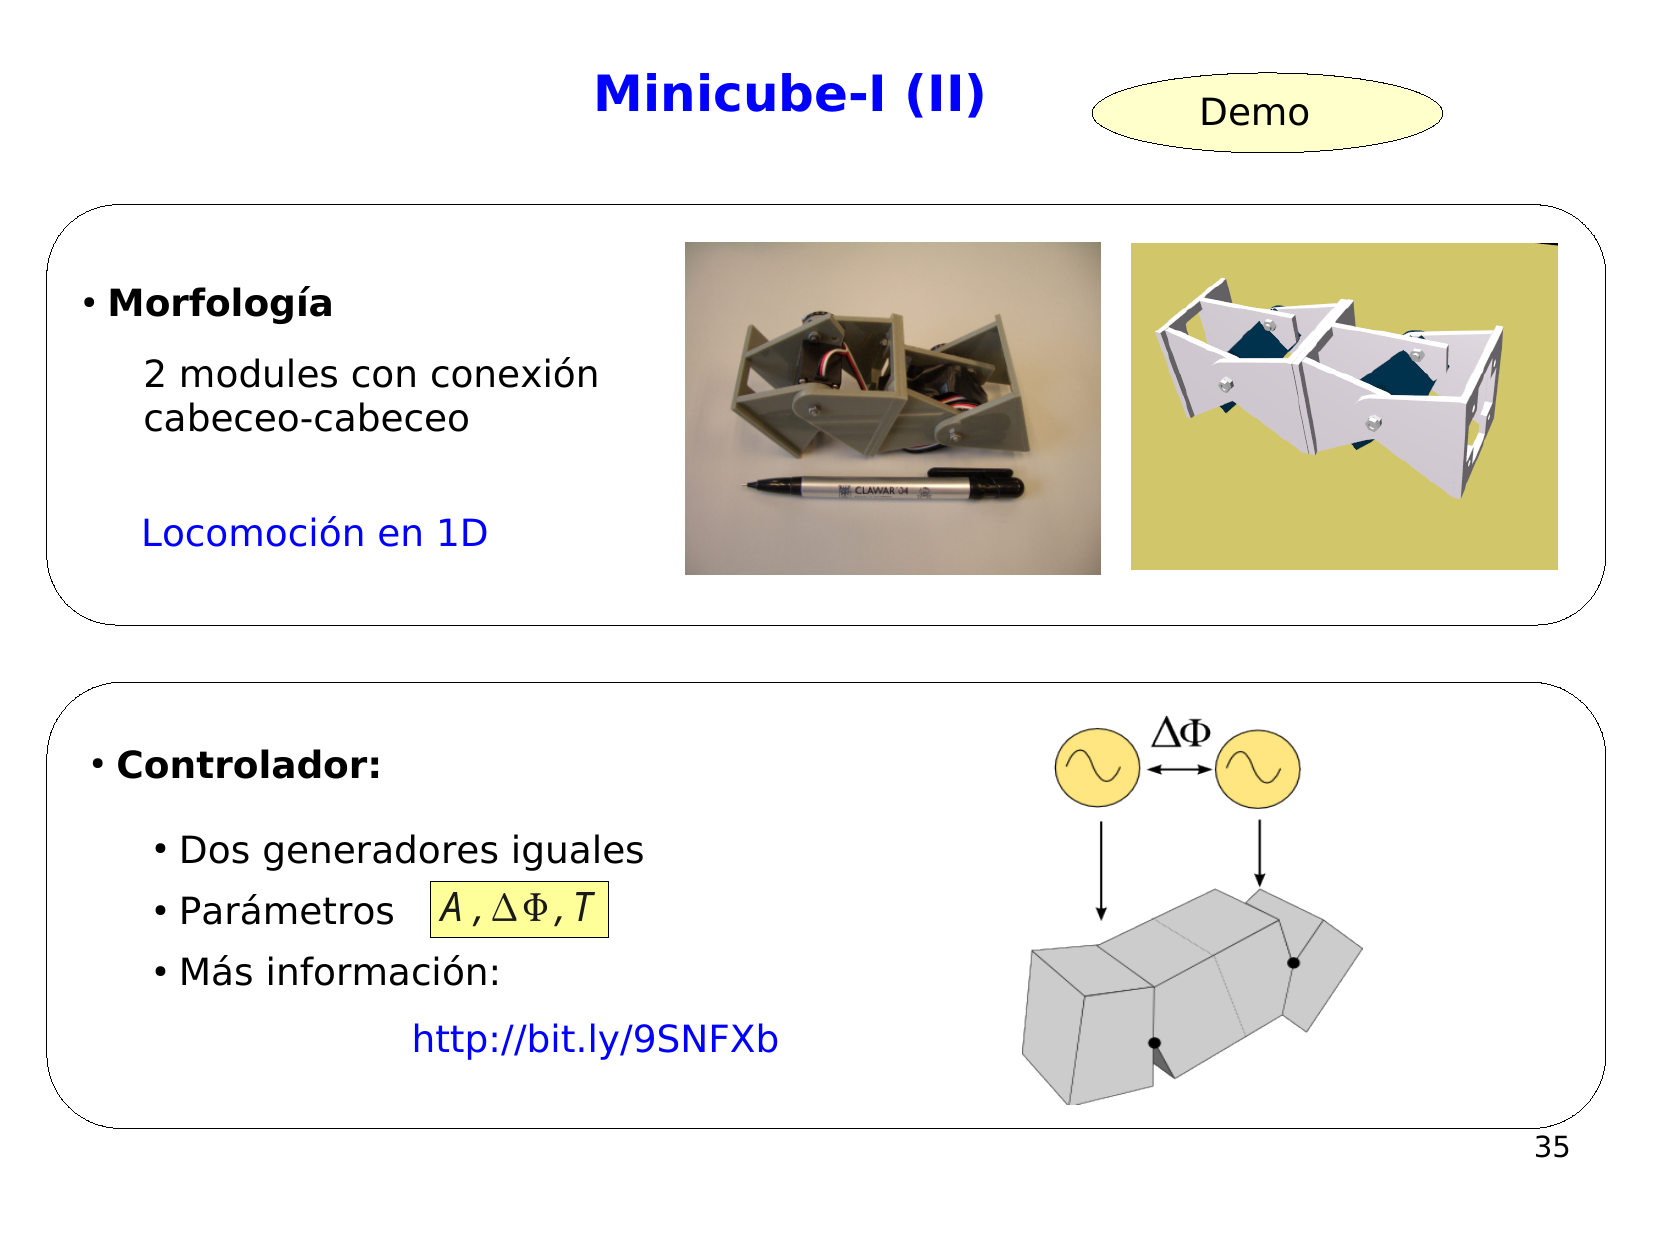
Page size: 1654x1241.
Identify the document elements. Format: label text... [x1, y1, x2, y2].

text_box 2 modules con conexión cabeceo-cabeceo [128, 345, 660, 448]
text_box Minicube-I (II) [578, 57, 1003, 131]
chart [428, 883, 606, 931]
text_box Controlador: [76, 736, 398, 795]
text_box Dos generadores iguales Parámetros Más información: [138, 821, 661, 1002]
text_box Demo [1184, 83, 1326, 142]
text_box http://bit.ly/9SNFXb [396, 1010, 795, 1069]
text_box [430, 881, 609, 938]
picture [685, 242, 1101, 575]
picture [1022, 715, 1363, 1105]
text_box Locomoción en 1D [126, 504, 505, 563]
picture [1131, 243, 1558, 570]
text_box Morfología [67, 274, 363, 333]
text_box [1092, 72, 1443, 153]
